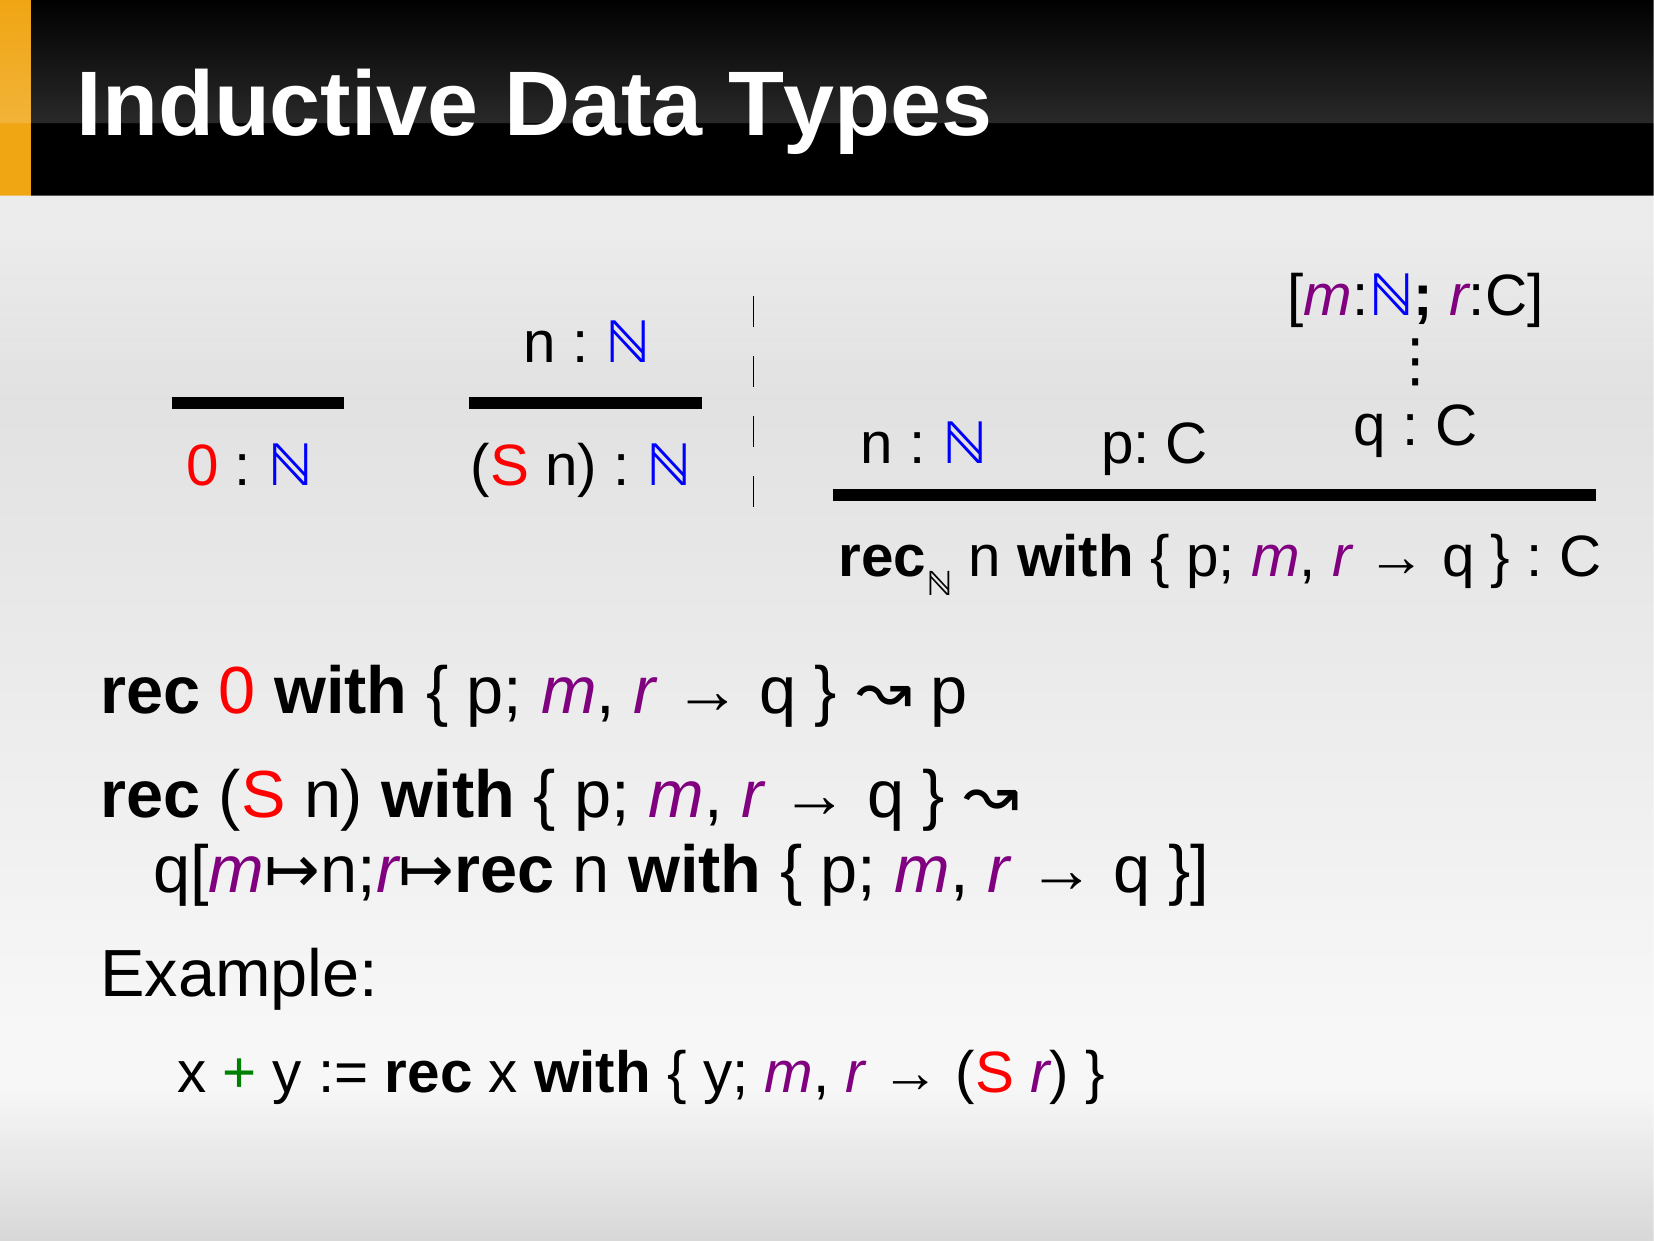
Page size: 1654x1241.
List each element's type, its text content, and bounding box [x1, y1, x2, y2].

text_box recℕ n with { p; m, r → q } : C [823, 516, 1628, 624]
list rec 0 with { p; m, r → q } ↝ p rec (S n) with { p; m, r → q } ↝ q[m↦n;r↦rec n with { p; m, r → q }] Example: x + y := rec x with { y; m, r → (S r) } [82, 652, 1612, 1158]
text_box n : ℕ p: C [846, 402, 1272, 489]
title Inductive Data Types [76, 0, 1565, 208]
text_box 0 : ℕ [171, 424, 333, 513]
picture [0, 0, 1654, 1241]
text_box (S n) : ℕ [456, 424, 731, 515]
text_box [m:ℕ; r:C] ⋮ q : C [1272, 255, 1601, 501]
text_box n : ℕ [509, 302, 682, 393]
